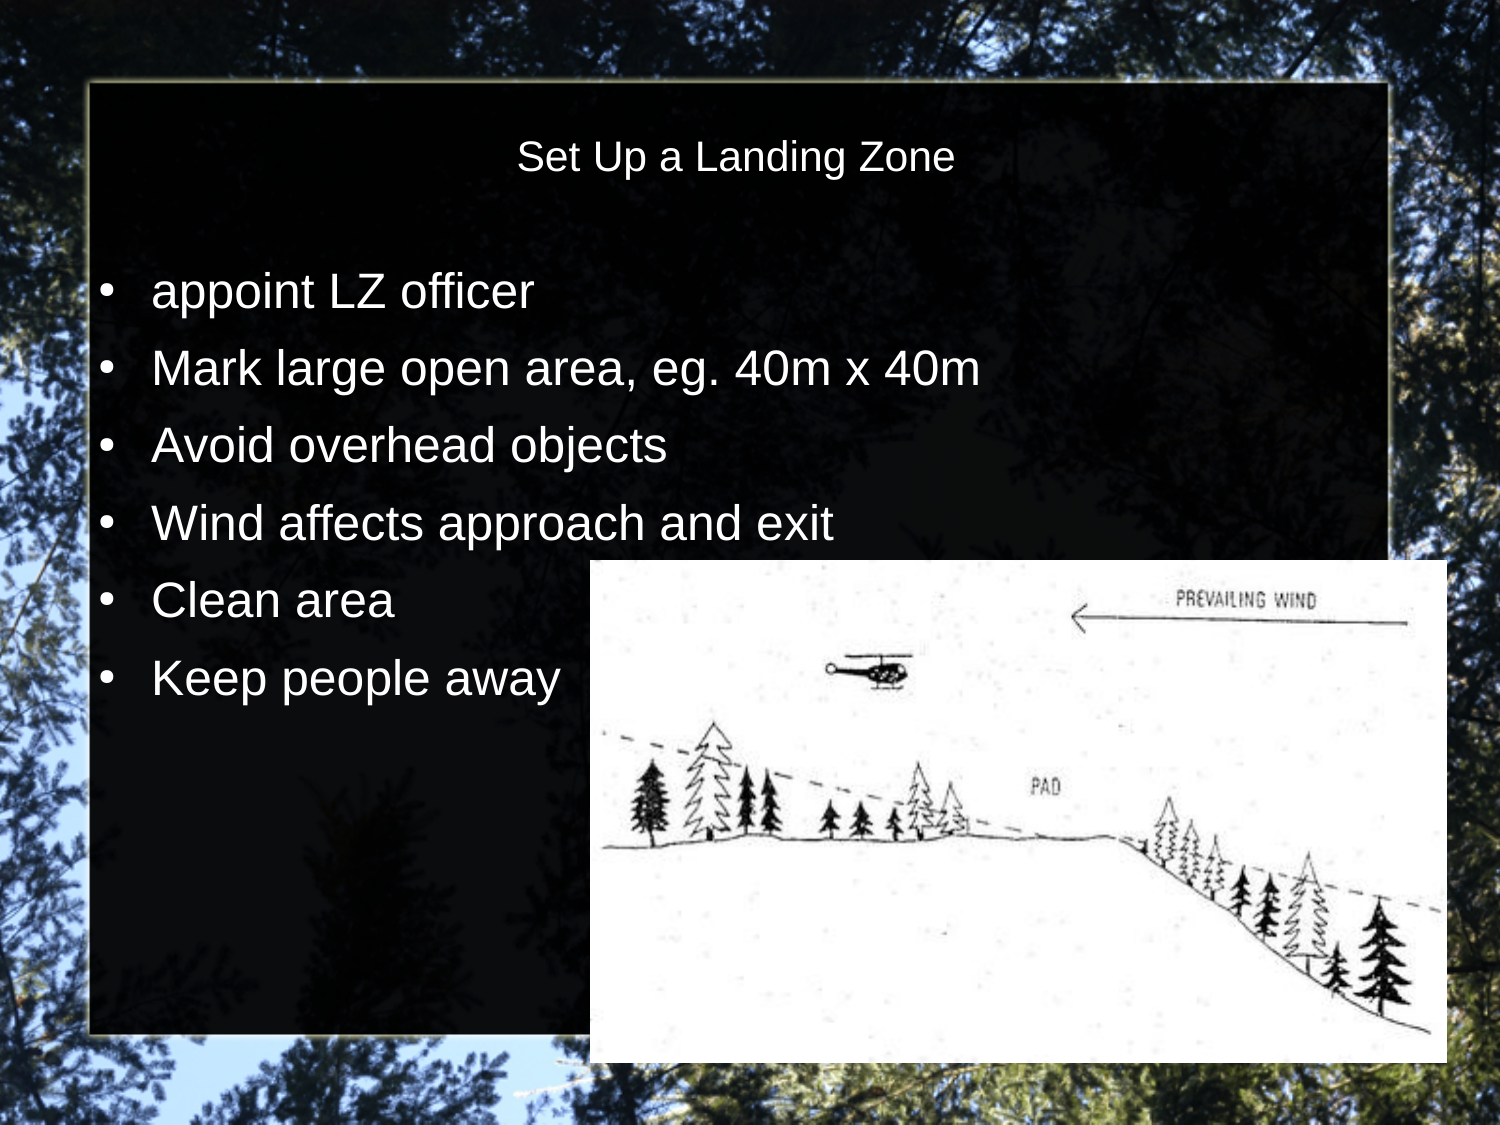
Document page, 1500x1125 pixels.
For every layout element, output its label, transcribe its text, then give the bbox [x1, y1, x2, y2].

title Set Up a Landing Zone [80, 80, 1393, 233]
list appoint LZ officer Mark large open area, eg. 40m x 40m Avoid overhead objects Wind affects approach and exit Clean area Keep people away [80, 263, 1393, 916]
picture [0, 0, 1500, 1125]
